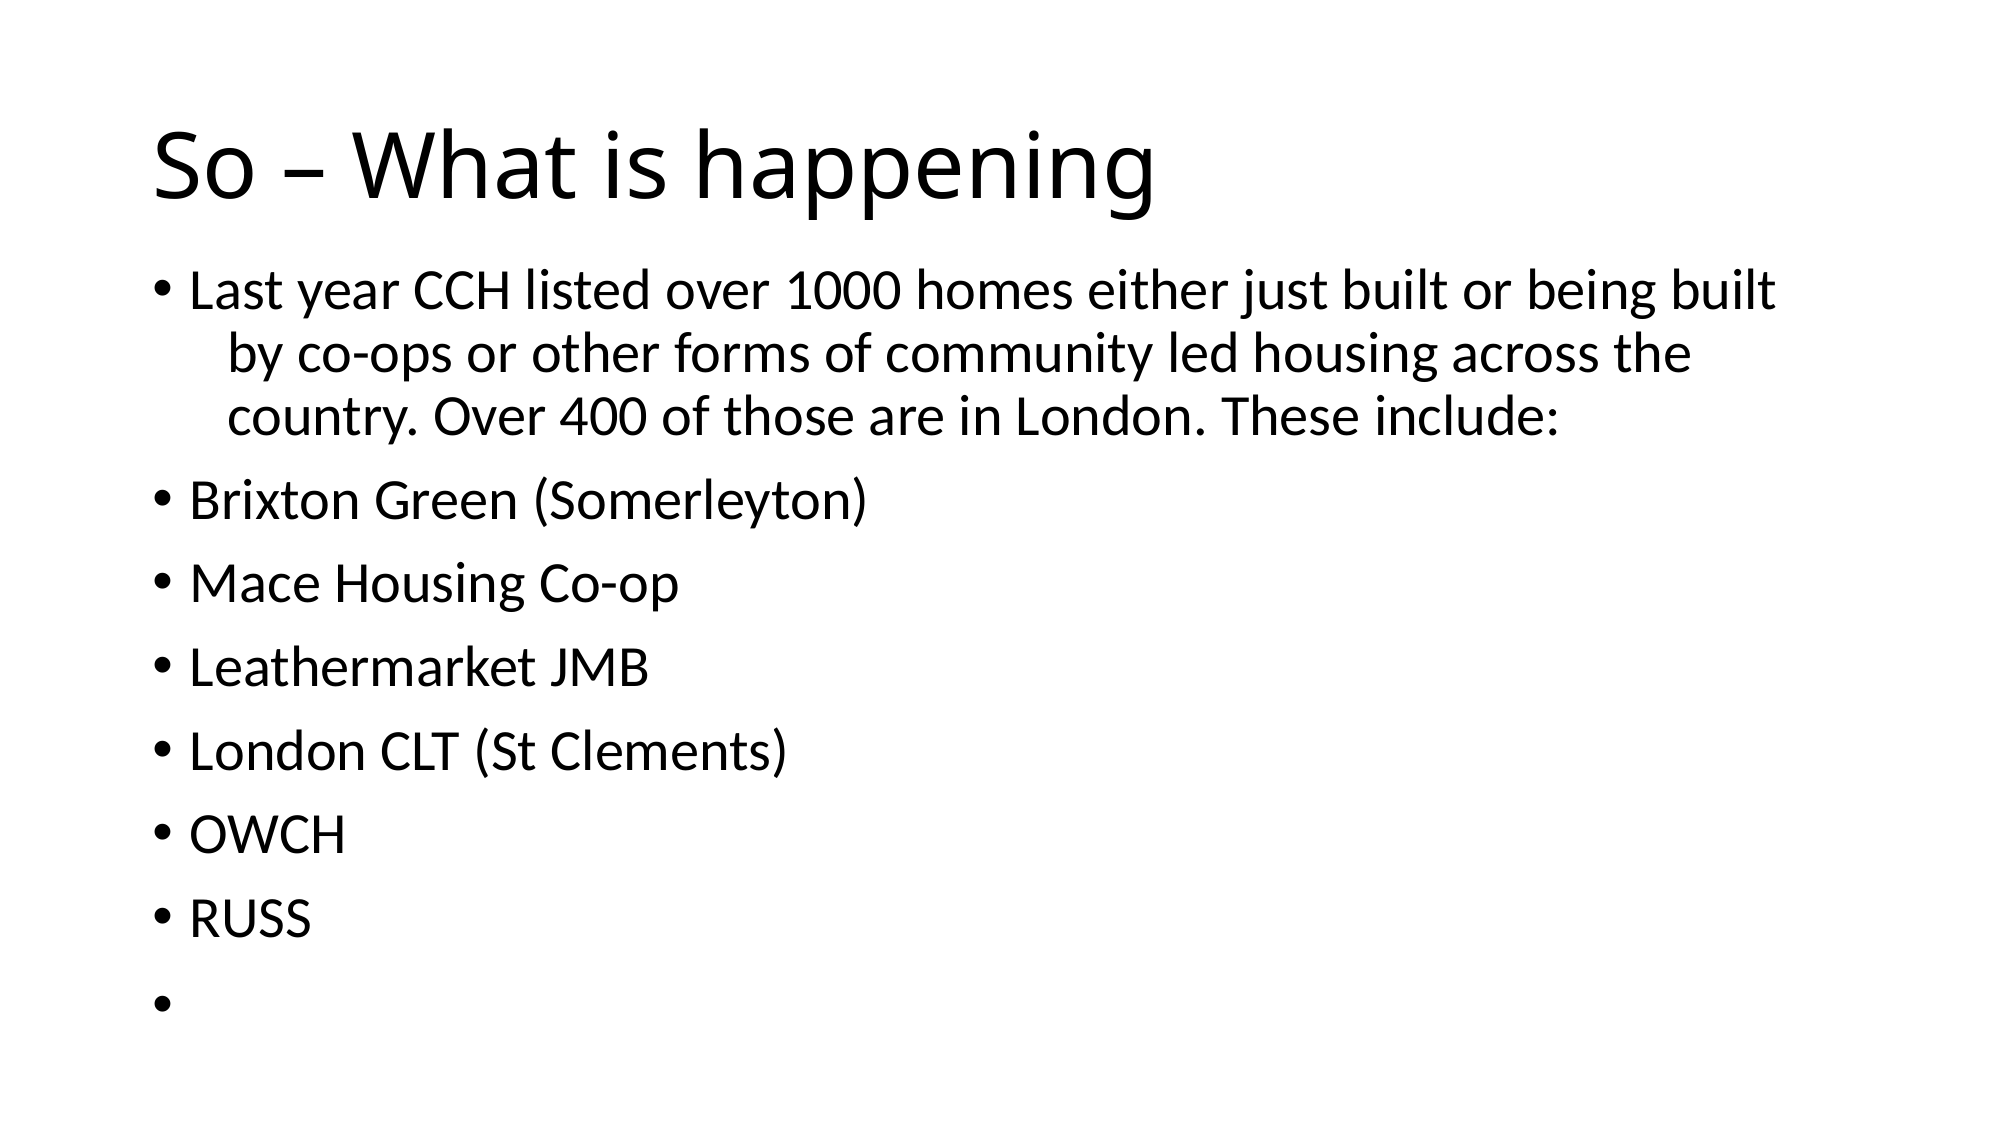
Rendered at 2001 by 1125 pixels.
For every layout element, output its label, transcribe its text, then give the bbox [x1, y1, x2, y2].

list Last year CCH listed over 1000 homes either just built or being built by co-ops or other forms of community led housing across the country. Over 400 of those are in London. These include: Brixton Green (Somerleyton) Mace Housing Co-op Leathermarket JMB London CLT (St Clements) OWCH RUSS [137, 252, 1863, 1014]
title So – What is happening [137, 59, 1863, 252]
